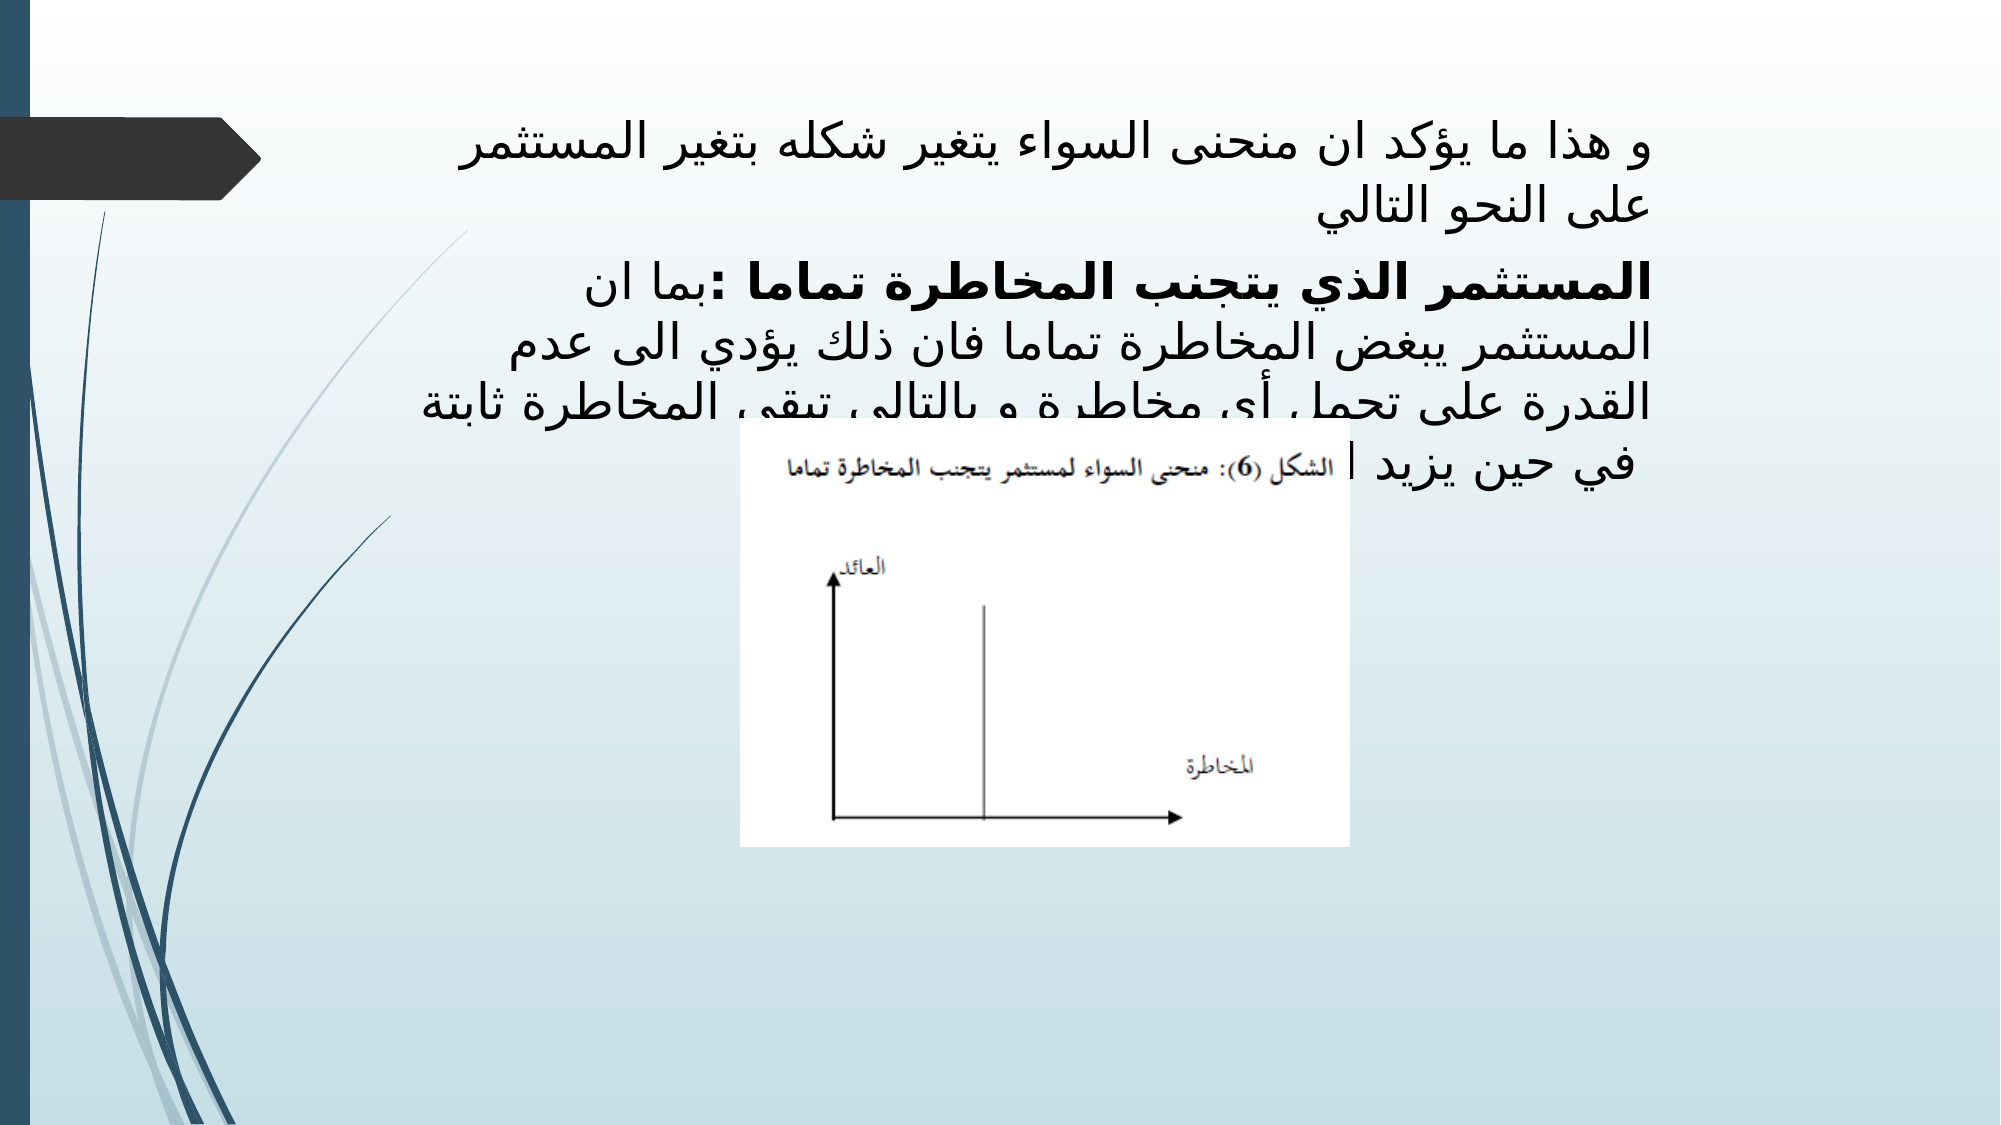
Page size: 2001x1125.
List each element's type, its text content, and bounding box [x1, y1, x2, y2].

text_box و هذا ما يؤكد ان منحنى السواء يتغير شكله بتغير المستثمر على النحو التالي المستثمر الذي يتجنب المخاطرة تماما :بما ان المستثمر يبغض المخاطرة تماما فان ذلك يؤدي الى عدم القدرة على تحمل أي مخاطرة و بالتالي تبقى المخاطرة ثابتة في حين يزيد العائد [406, 97, 1684, 497]
picture [740, 418, 1350, 847]
